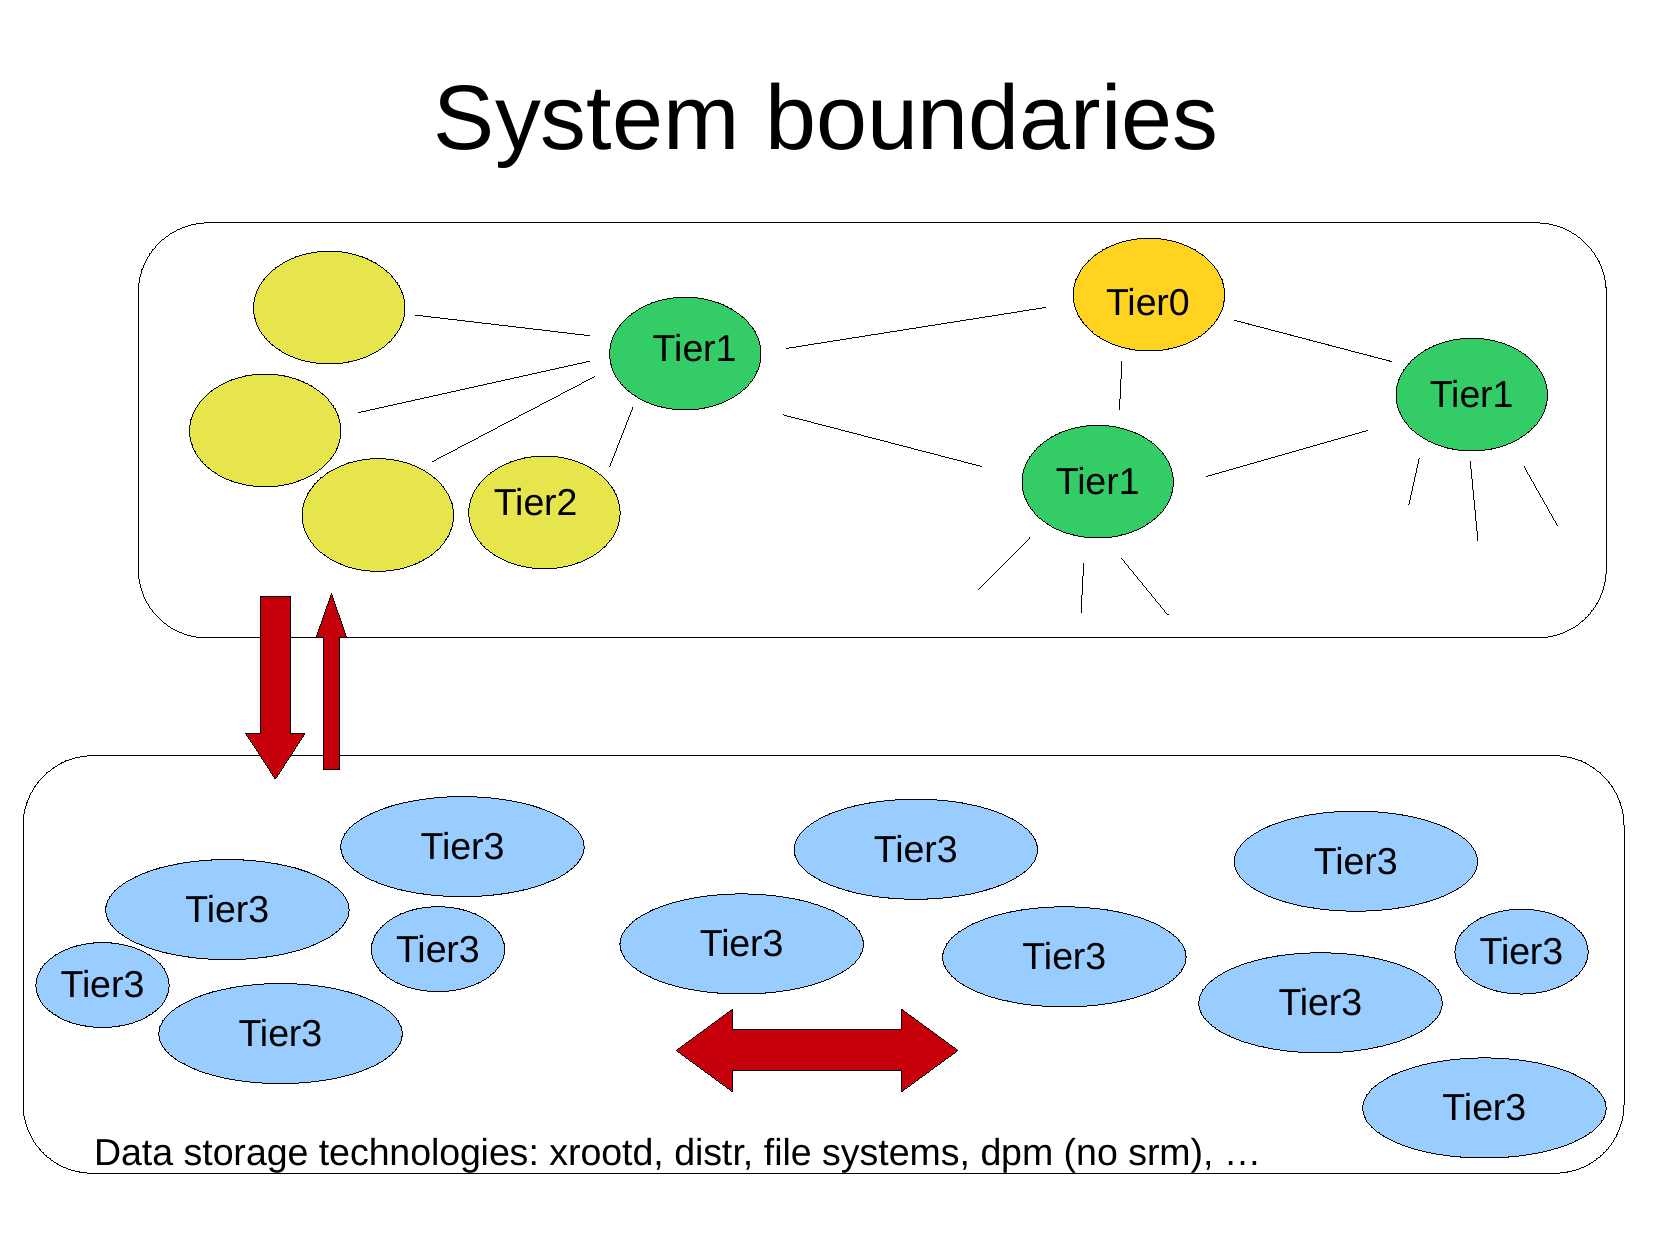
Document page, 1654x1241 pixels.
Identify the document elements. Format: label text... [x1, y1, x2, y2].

text_box Tier3 [619, 893, 864, 994]
text_box Tier3 [1362, 1057, 1607, 1158]
text_box Tier3 [158, 983, 403, 1084]
text_box [253, 251, 405, 364]
text_box Tier0 [1091, 274, 1205, 331]
text_box Tier3 [1454, 909, 1589, 995]
text_box [609, 297, 761, 410]
text_box [316, 593, 347, 770]
text_box [468, 456, 621, 569]
text_box Tier1 [637, 320, 752, 378]
text_box Tier3 [1198, 952, 1443, 1053]
text_box Tier3 [105, 859, 350, 960]
text_box Tier3 [794, 799, 1038, 900]
text_box Tier3 [35, 942, 170, 1028]
text_box Tier1 [1396, 338, 1548, 451]
title System boundaries [82, 13, 1571, 222]
text_box [1073, 238, 1225, 351]
text_box Tier1 [1022, 425, 1174, 538]
text_box Tier2 [478, 473, 593, 531]
text_box Tier3 [942, 906, 1187, 1007]
text_box Tier3 [371, 906, 505, 992]
text_box [676, 1009, 958, 1092]
text_box Data storage technologies: xrootd, distr, file systems, dpm (no srm), … [79, 1124, 1309, 1182]
text_box Tier3 [340, 796, 585, 897]
text_box [189, 374, 341, 487]
text_box [245, 596, 305, 779]
text_box Tier3 [1234, 811, 1478, 912]
text_box [302, 458, 454, 572]
